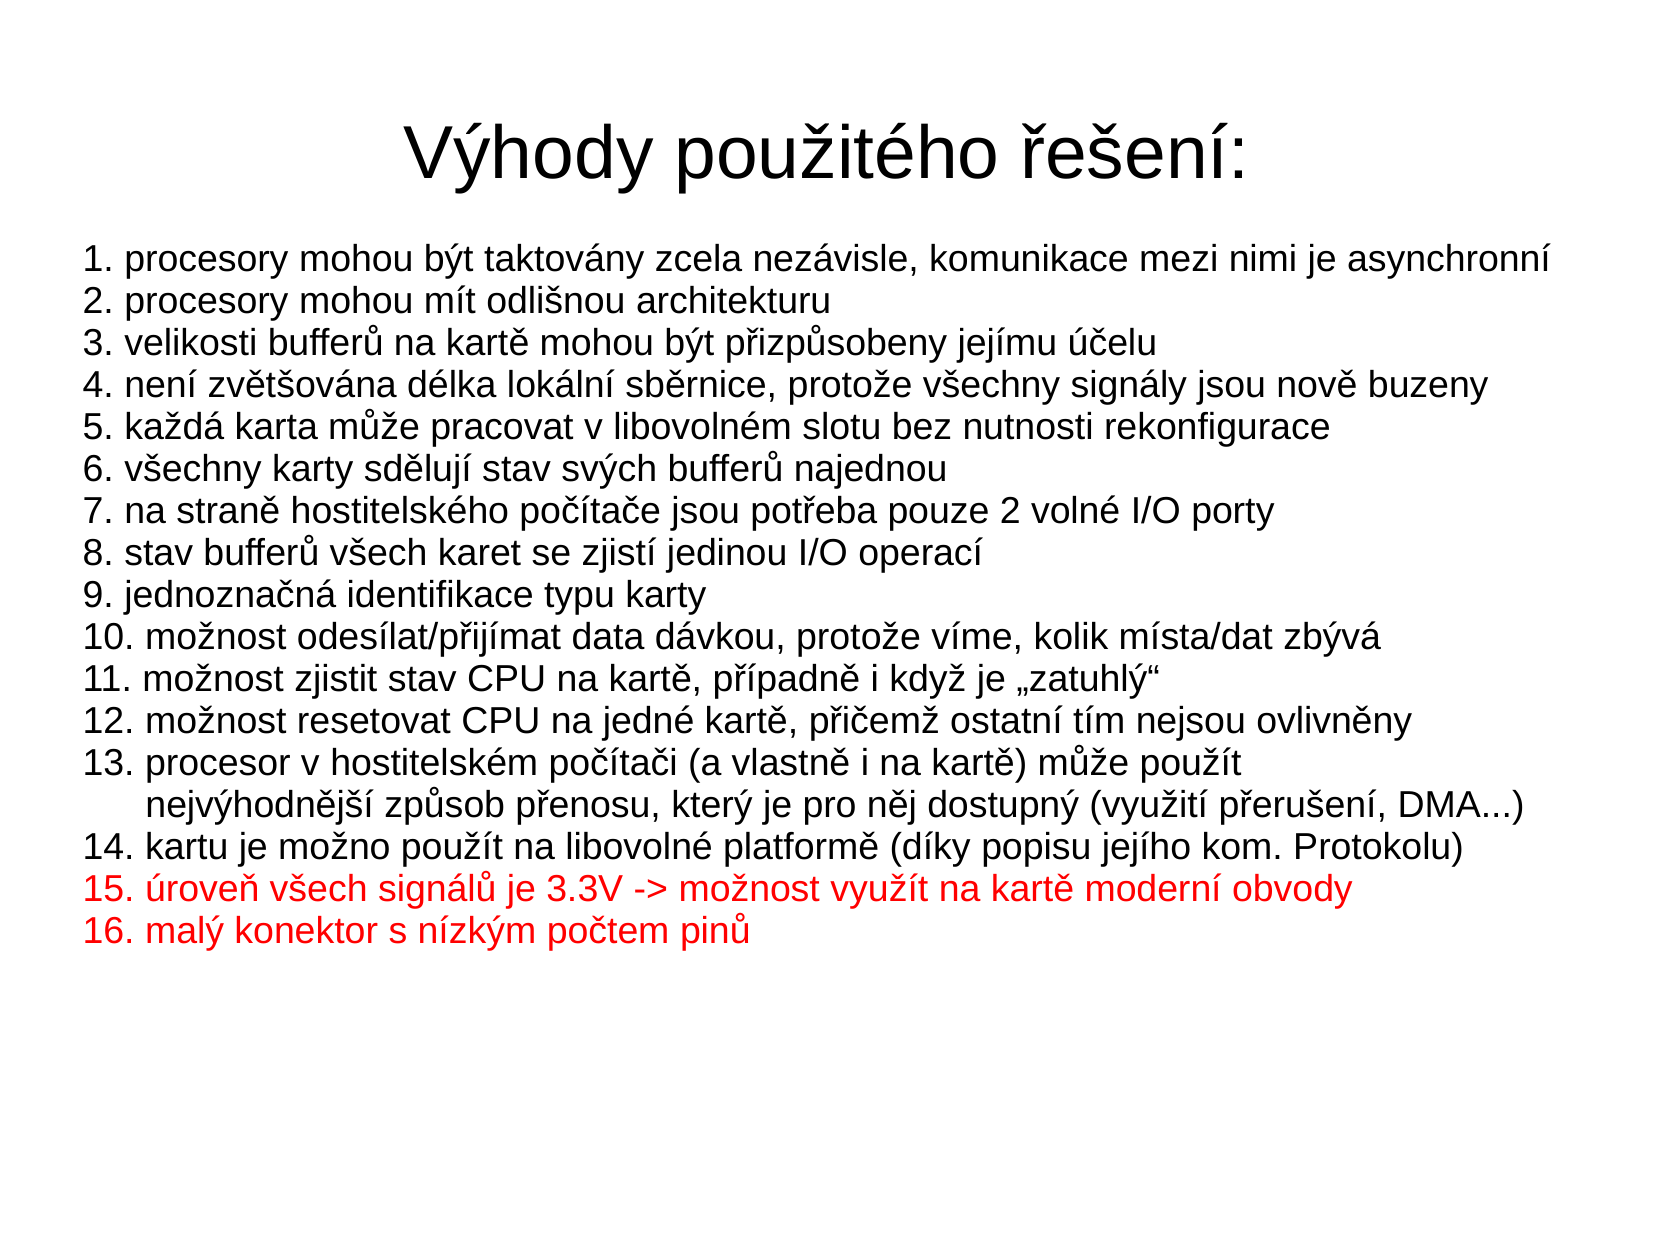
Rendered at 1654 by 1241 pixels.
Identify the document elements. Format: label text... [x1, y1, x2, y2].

title Výhody použitého řešení: [82, 49, 1571, 236]
subtitle 1. procesory mohou být taktovány zcela nezávisle, komunikace mezi nimi je asynchronní 2. procesory mohou mít odlišnou architekturu 3. velikosti bufferů na kartě mohou být přizpůsobeny jejímu účelu 4. není zvětšována délka lokální sběrnice, protože všechny signály jsou nově buzeny 5. každá karta může pracovat v libovolném slotu bez nutnosti rekonfigurace 6. všechny karty sdělují stav svých bufferů najednou 7. na straně hostitelského počítače jsou potřeba pouze 2 volné I/O porty 8. stav bufferů všech karet se zjistí jedinou I/O operací 9. jednoznačná identifikace typu karty 10. možnost odesílat/přijímat data dávkou, protože víme, kolik místa/dat zbývá 11. možnost zjistit stav CPU na kartě, případně i když je „zatuhlý“ 12. možnost resetovat CPU na jedné kartě, přičemž ostatní tím nejsou ovlivněny 13. procesor v hostitelském počítači (a vlastně i na kartě) může použít nejvýhodnější způsob přenosu, který je pro něj dostupný (využití přerušení, DMA...) 14. kartu je možno použít na libovolné platformě (díky popisu jejího kom. Protokolu) 15. úroveň všech signálů je 3.3V -> možnost využít na kartě moderní obvody 16. malý konektor s nízkým počtem pinů [82, 236, 1571, 1163]
